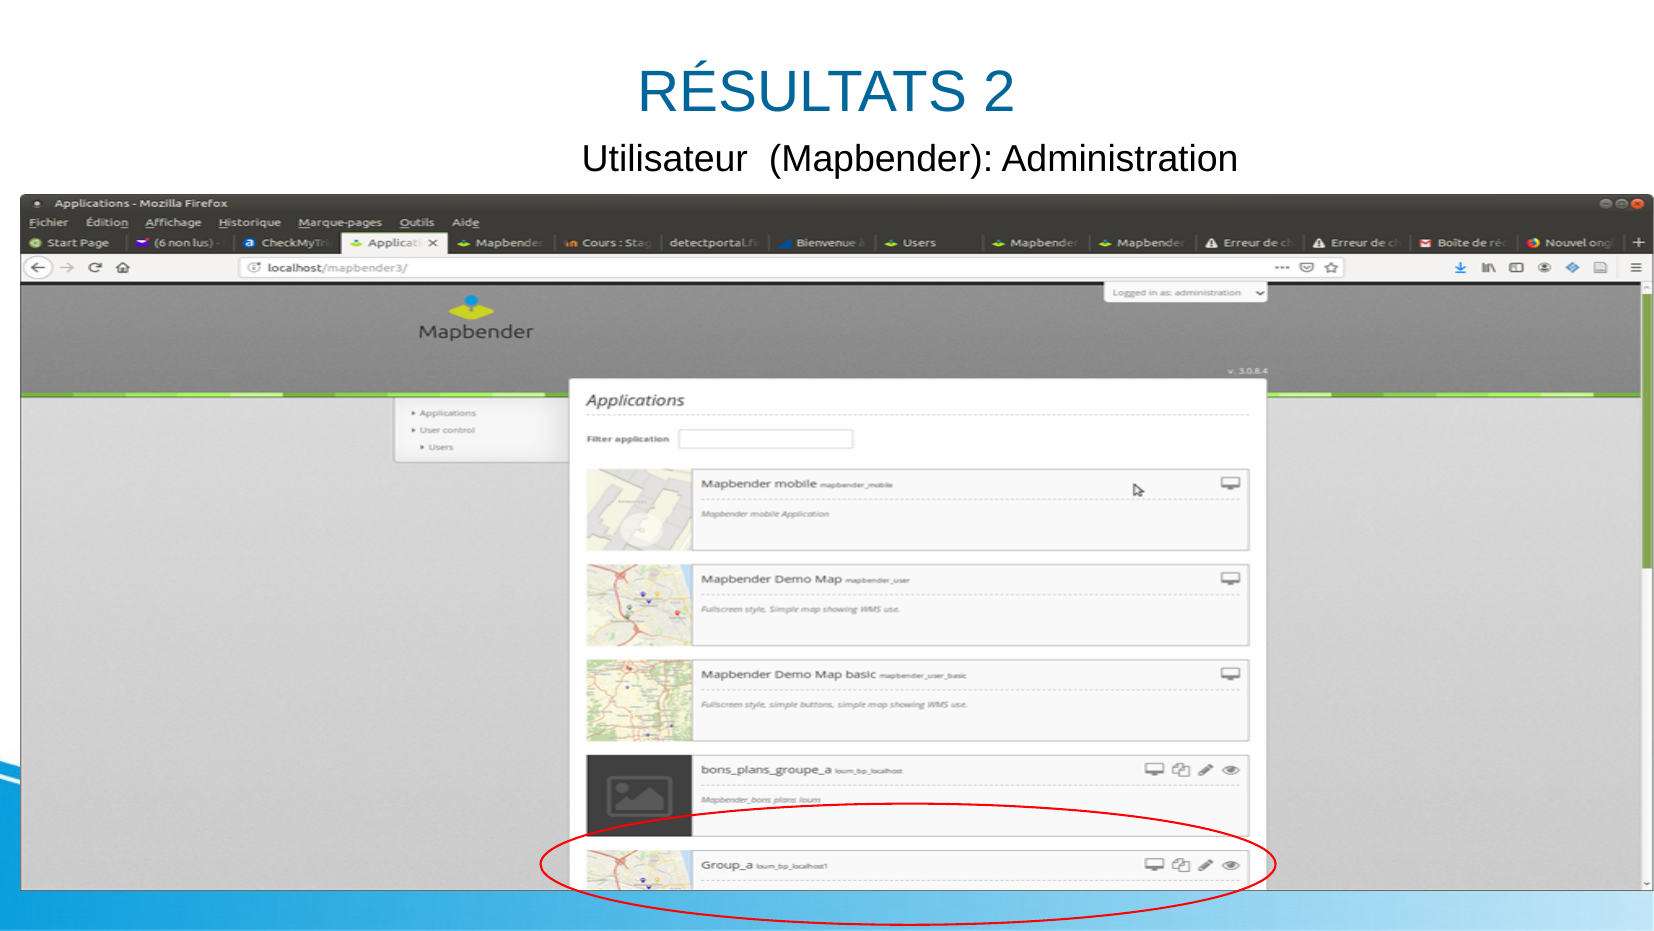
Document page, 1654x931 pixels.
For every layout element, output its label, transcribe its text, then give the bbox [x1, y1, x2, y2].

picture [0, 194, 1654, 931]
text_box Utilisateur (Mapbender): Administration [566, 129, 1276, 194]
title RÉSULTATS 2 [82, 52, 1571, 124]
